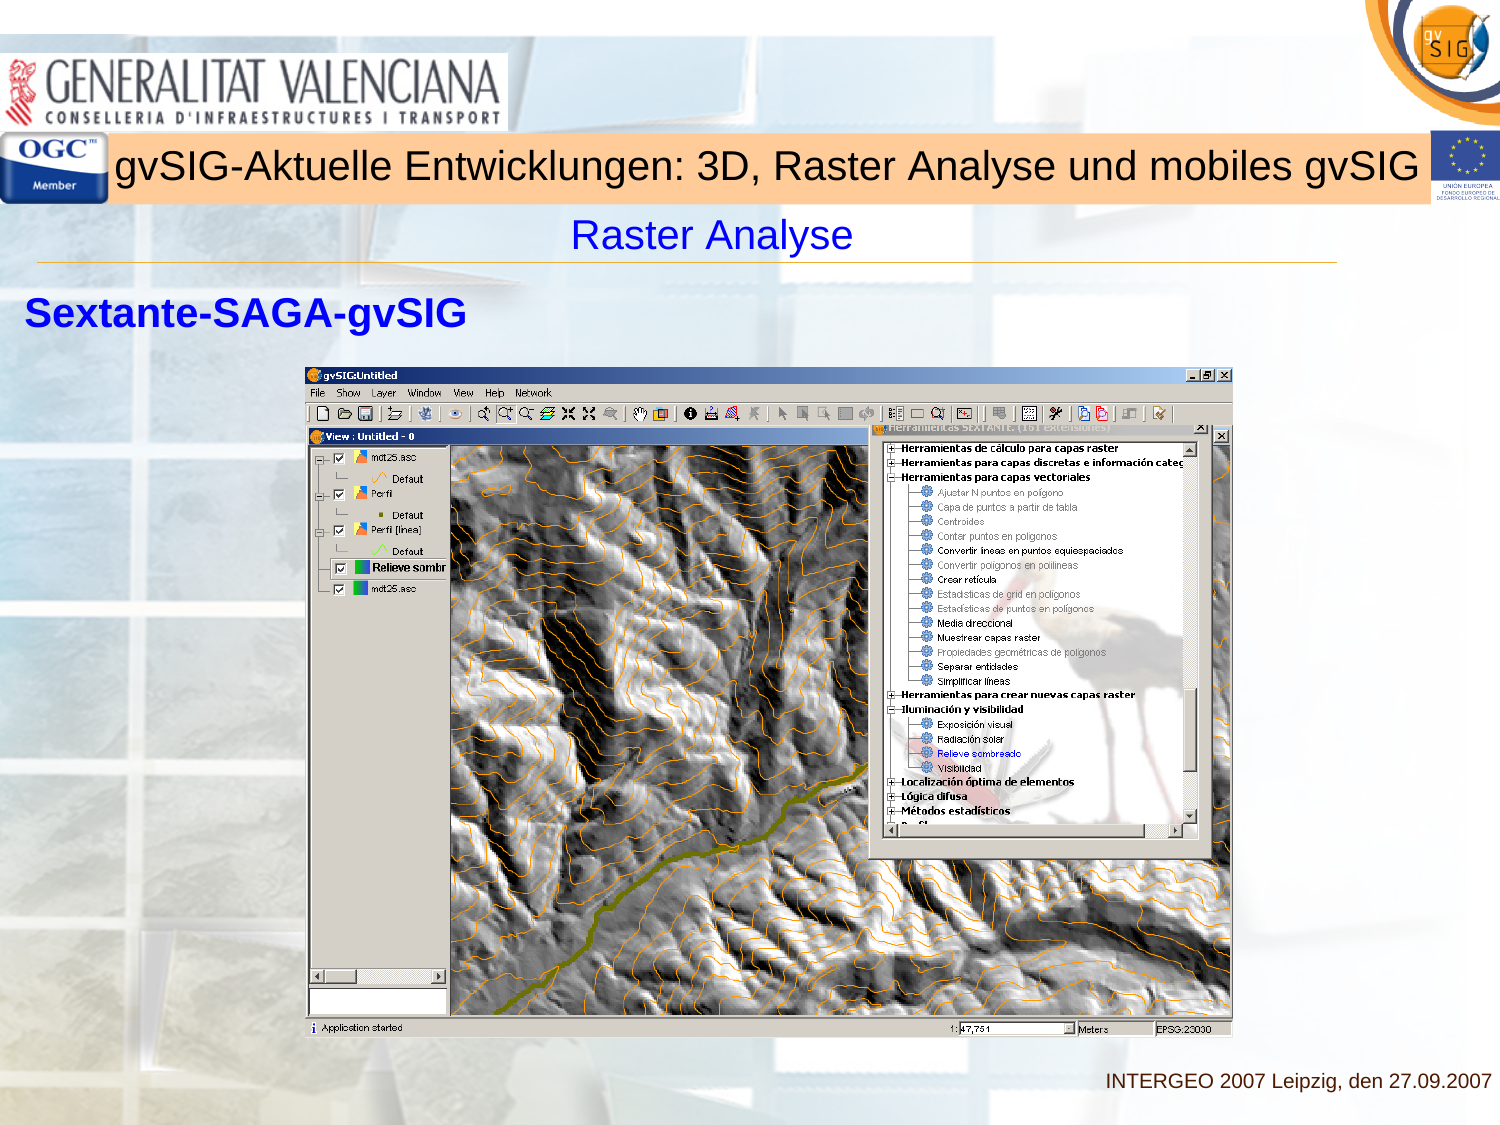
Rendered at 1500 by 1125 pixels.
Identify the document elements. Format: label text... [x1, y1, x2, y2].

picture [305, 367, 1233, 1039]
picture [1363, 0, 1500, 127]
picture [0, 132, 109, 204]
text_box [108, 133, 1431, 145]
text_box INTERGEO 2007 Leipzig, den 27.09.2007 [1103, 1070, 1495, 1094]
picture [0, 53, 508, 131]
picture [1429, 129, 1500, 200]
text_box Raster Analyse [570, 214, 872, 262]
text_box [108, 193, 1431, 205]
text_box gvSIG-Aktuelle Entwicklungen: 3D, Raster Analyse und mobiles gvSIG [102, 145, 1434, 193]
text_box Sextante-SAGA-gvSIG [17, 291, 535, 340]
